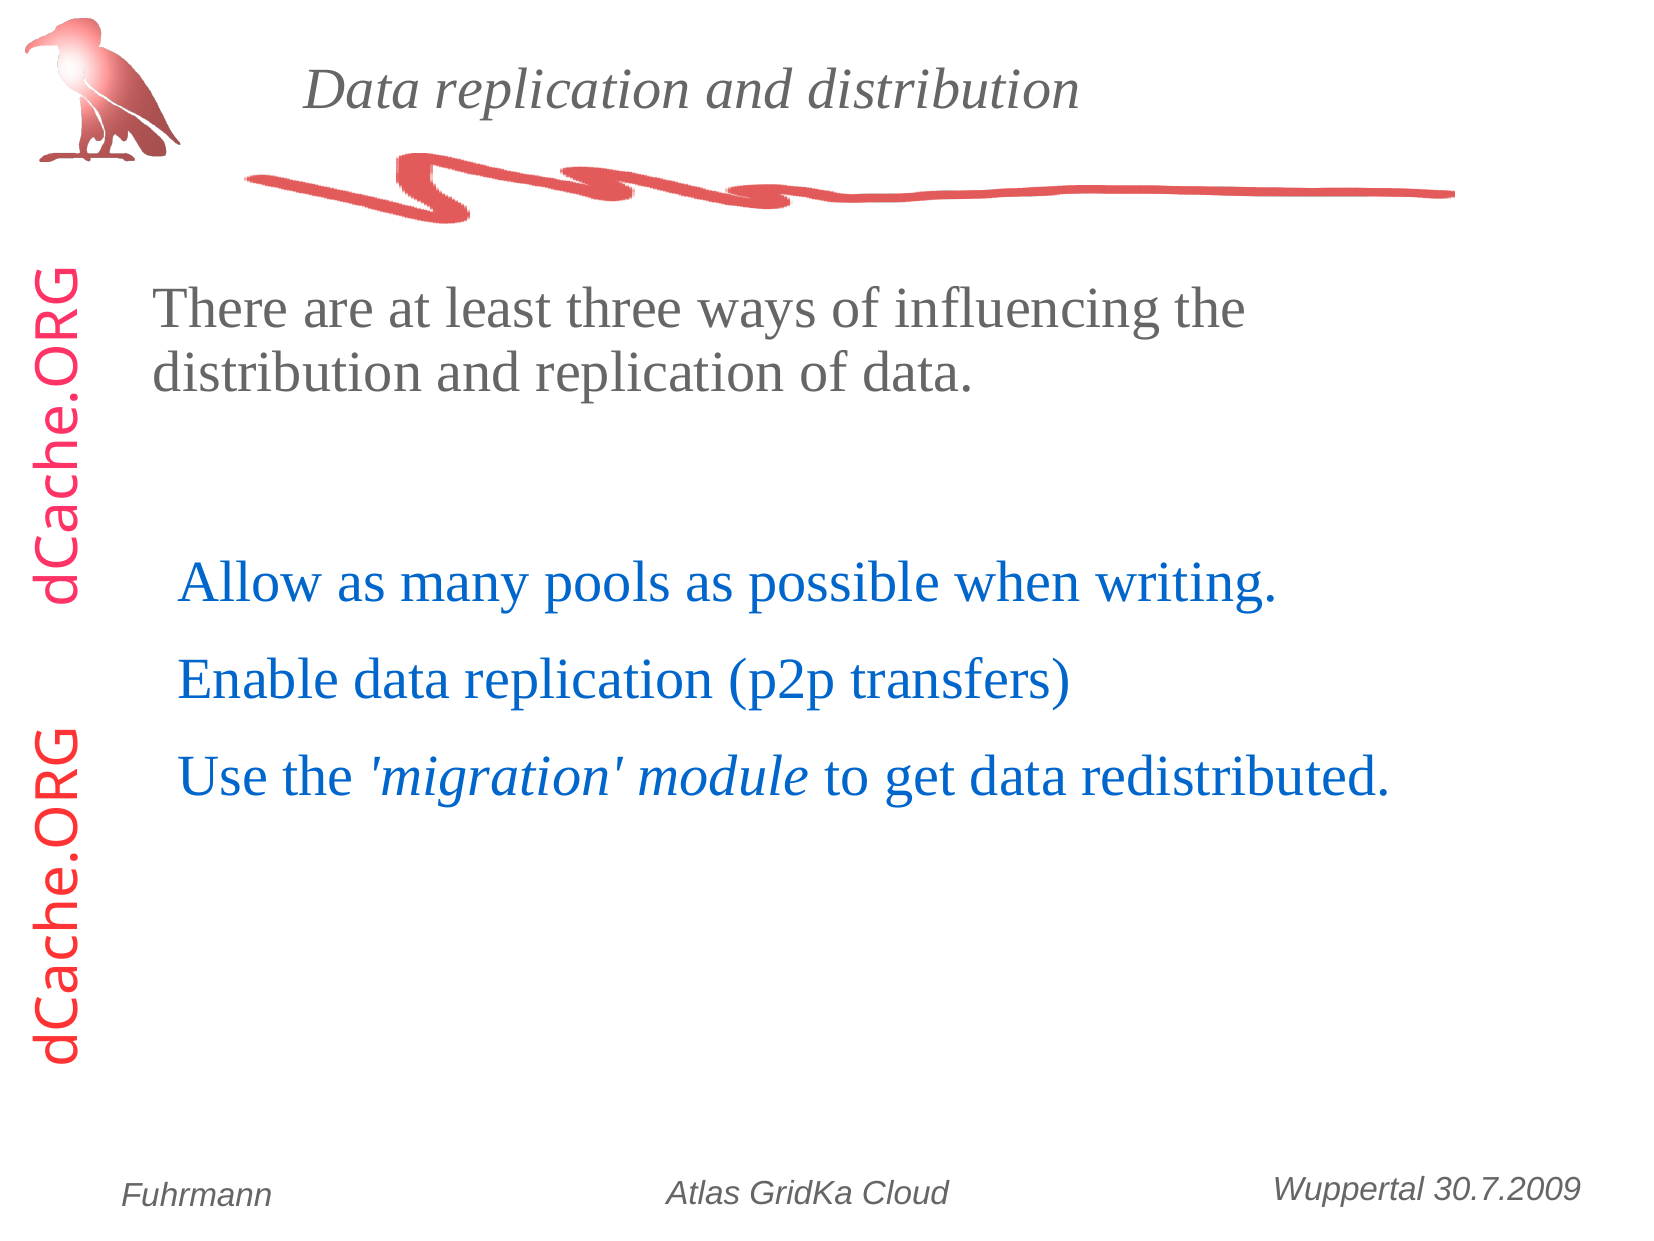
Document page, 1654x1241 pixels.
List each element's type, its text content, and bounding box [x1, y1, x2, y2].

text_box There are at least three ways of influencing the distribution and replication of data. [138, 267, 1452, 448]
text_box Allow as many pools as possible when writing. Enable data replication (p2p transfers) Use the 'migration' module to get data redistributed. [162, 509, 1476, 793]
text_box Data replication and distribution [289, 49, 1094, 132]
